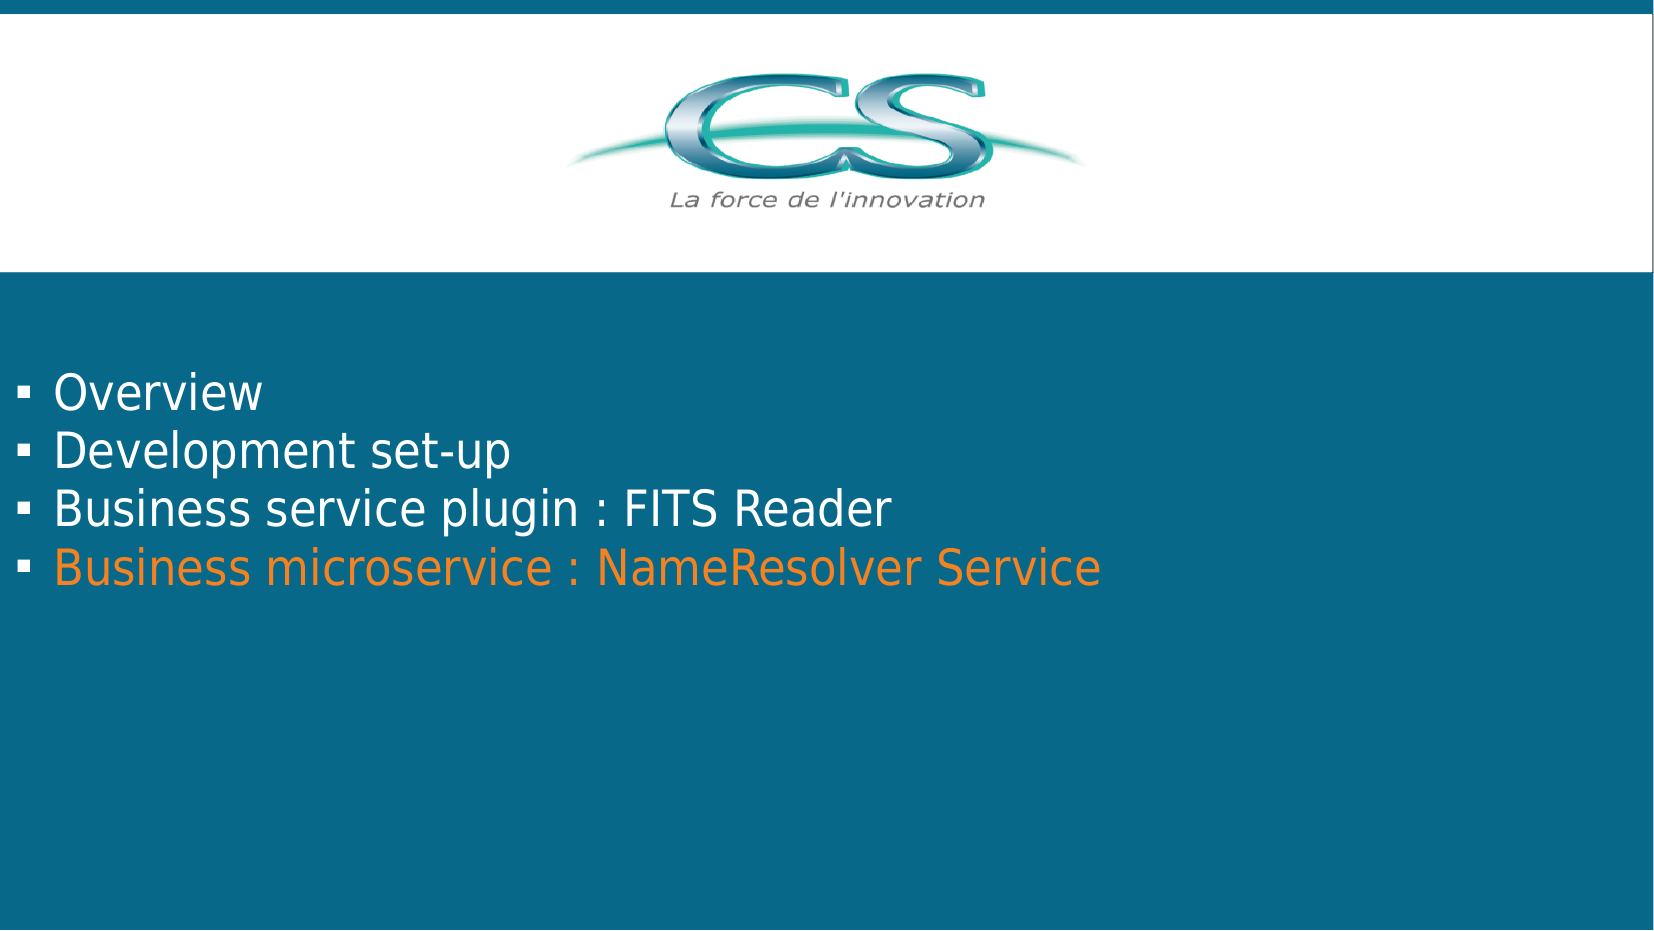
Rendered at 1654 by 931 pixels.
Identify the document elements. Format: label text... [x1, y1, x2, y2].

picture [0, 15, 1654, 272]
text_box Overview Development set-up Business service plugin : FITS Reader Business microservice : NameResolver Service [17, 305, 1630, 891]
